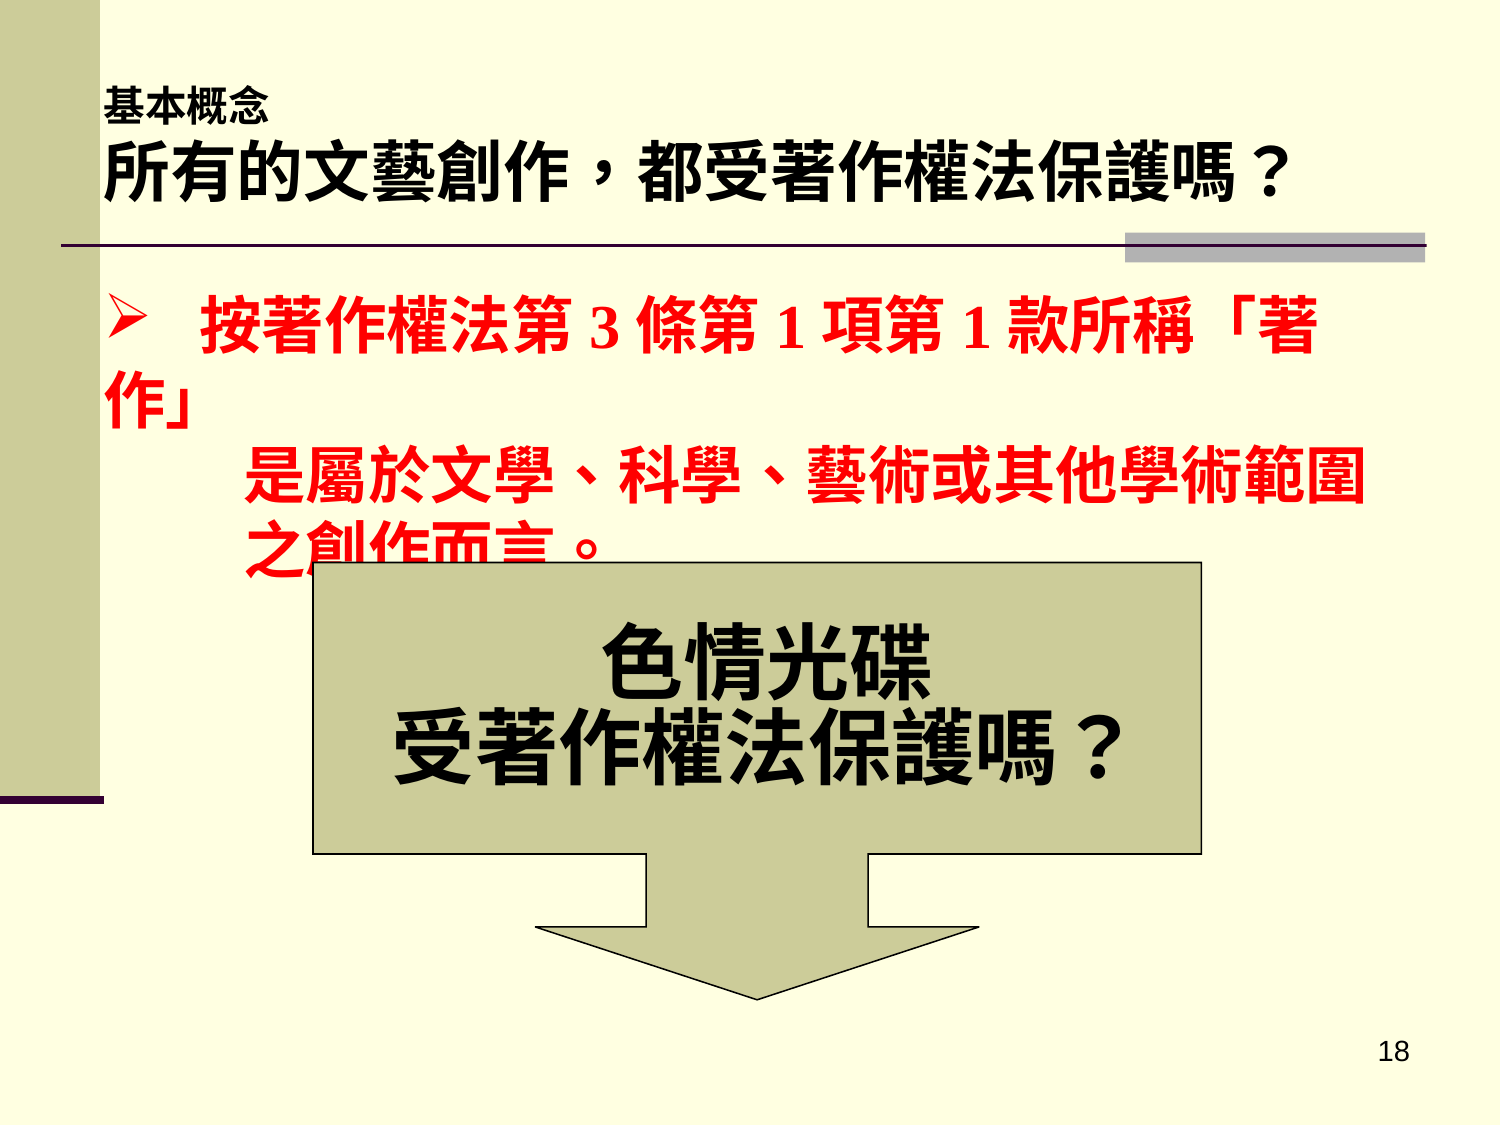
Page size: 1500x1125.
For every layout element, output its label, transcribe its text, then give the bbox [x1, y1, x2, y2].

text_box [312, 562, 1202, 1000]
title 基本概念 所有的文藝創作，都受著作權法保護嗎？ [88, 101, 1364, 268]
text_box 按著作權法第3條第1項第1款所稱「著作」 是屬於文學、科學、藝術或其他學術範圍 之創作而言。 [88, 278, 1412, 595]
text_box <編號> [1074, 1024, 1426, 1103]
text_box 色情光碟 受著作權法保護嗎？ [322, 617, 1211, 804]
